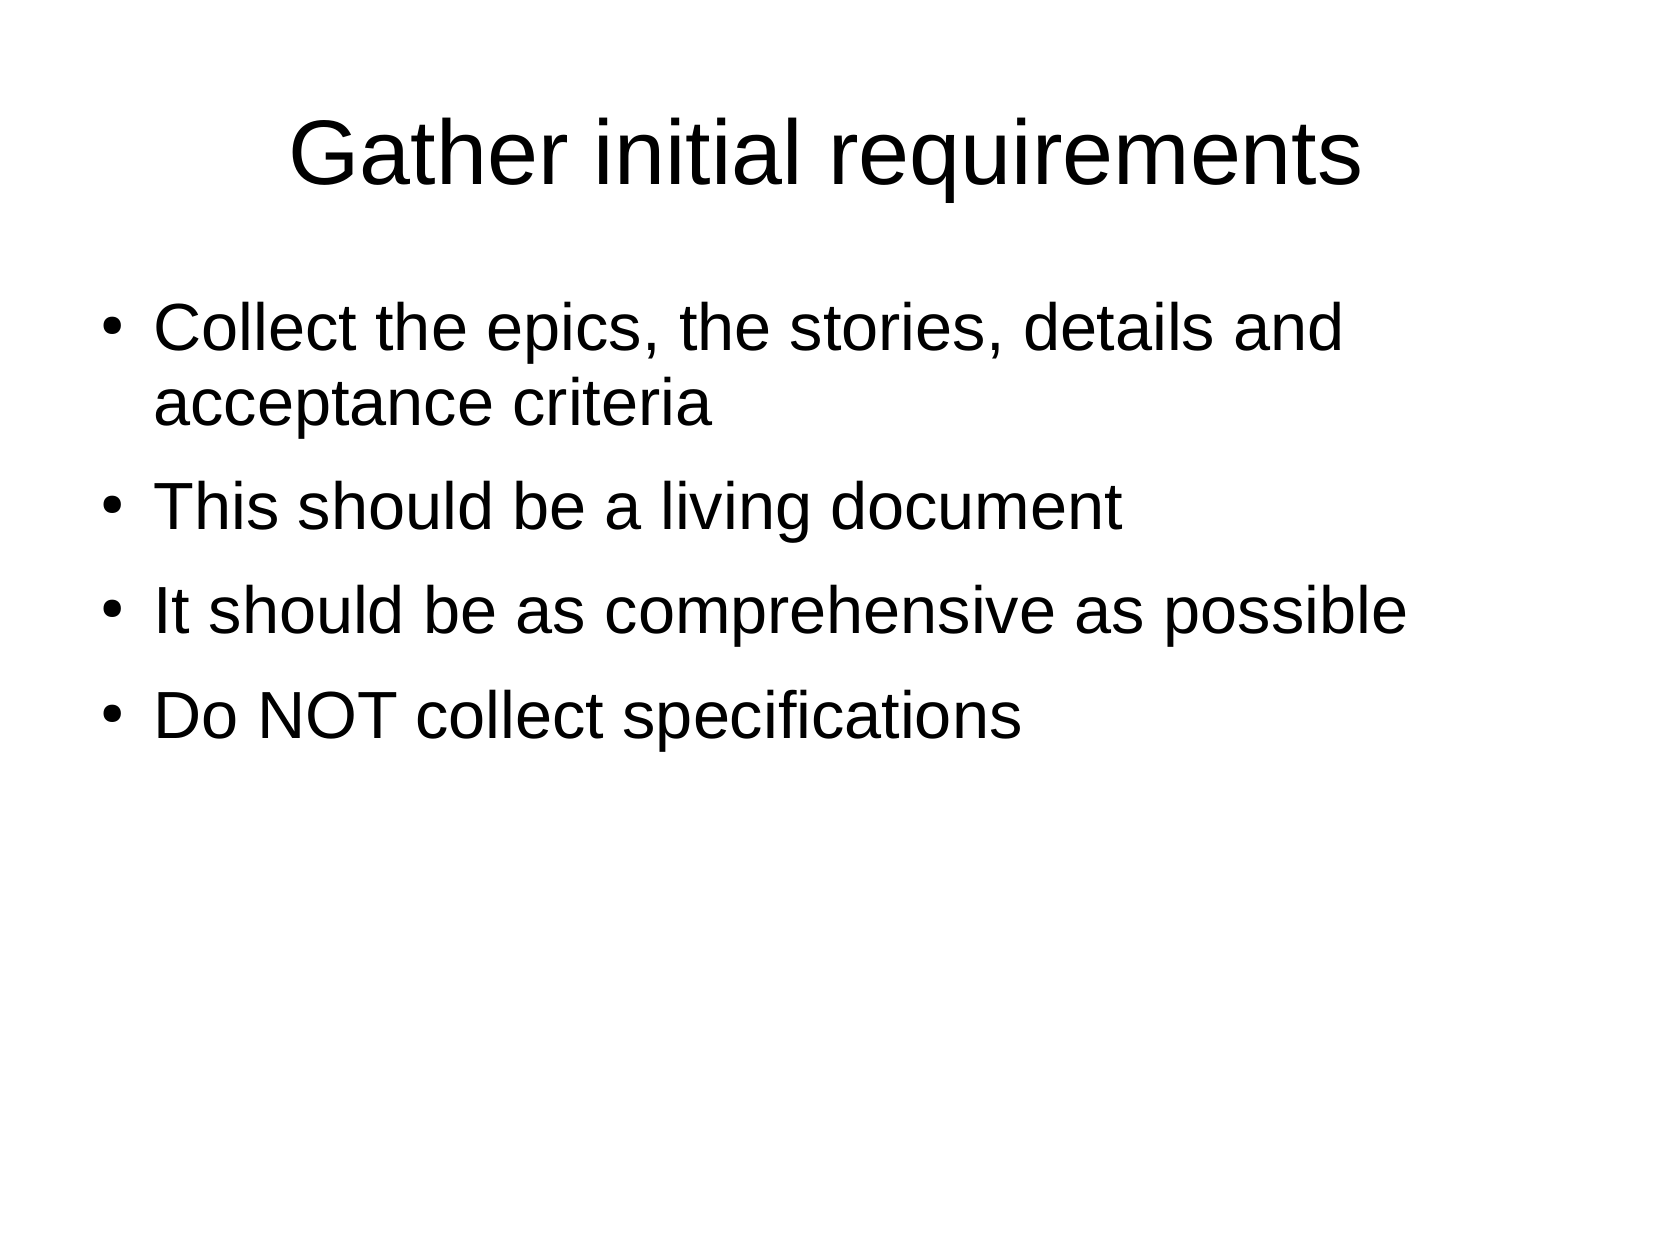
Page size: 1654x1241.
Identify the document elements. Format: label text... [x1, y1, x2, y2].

list Collect the epics, the stories, details and acceptance criteria This should be a living document It should be as comprehensive as possible Do NOT collect specifications [82, 290, 1571, 1010]
title Gather initial requirements [82, 49, 1571, 257]
